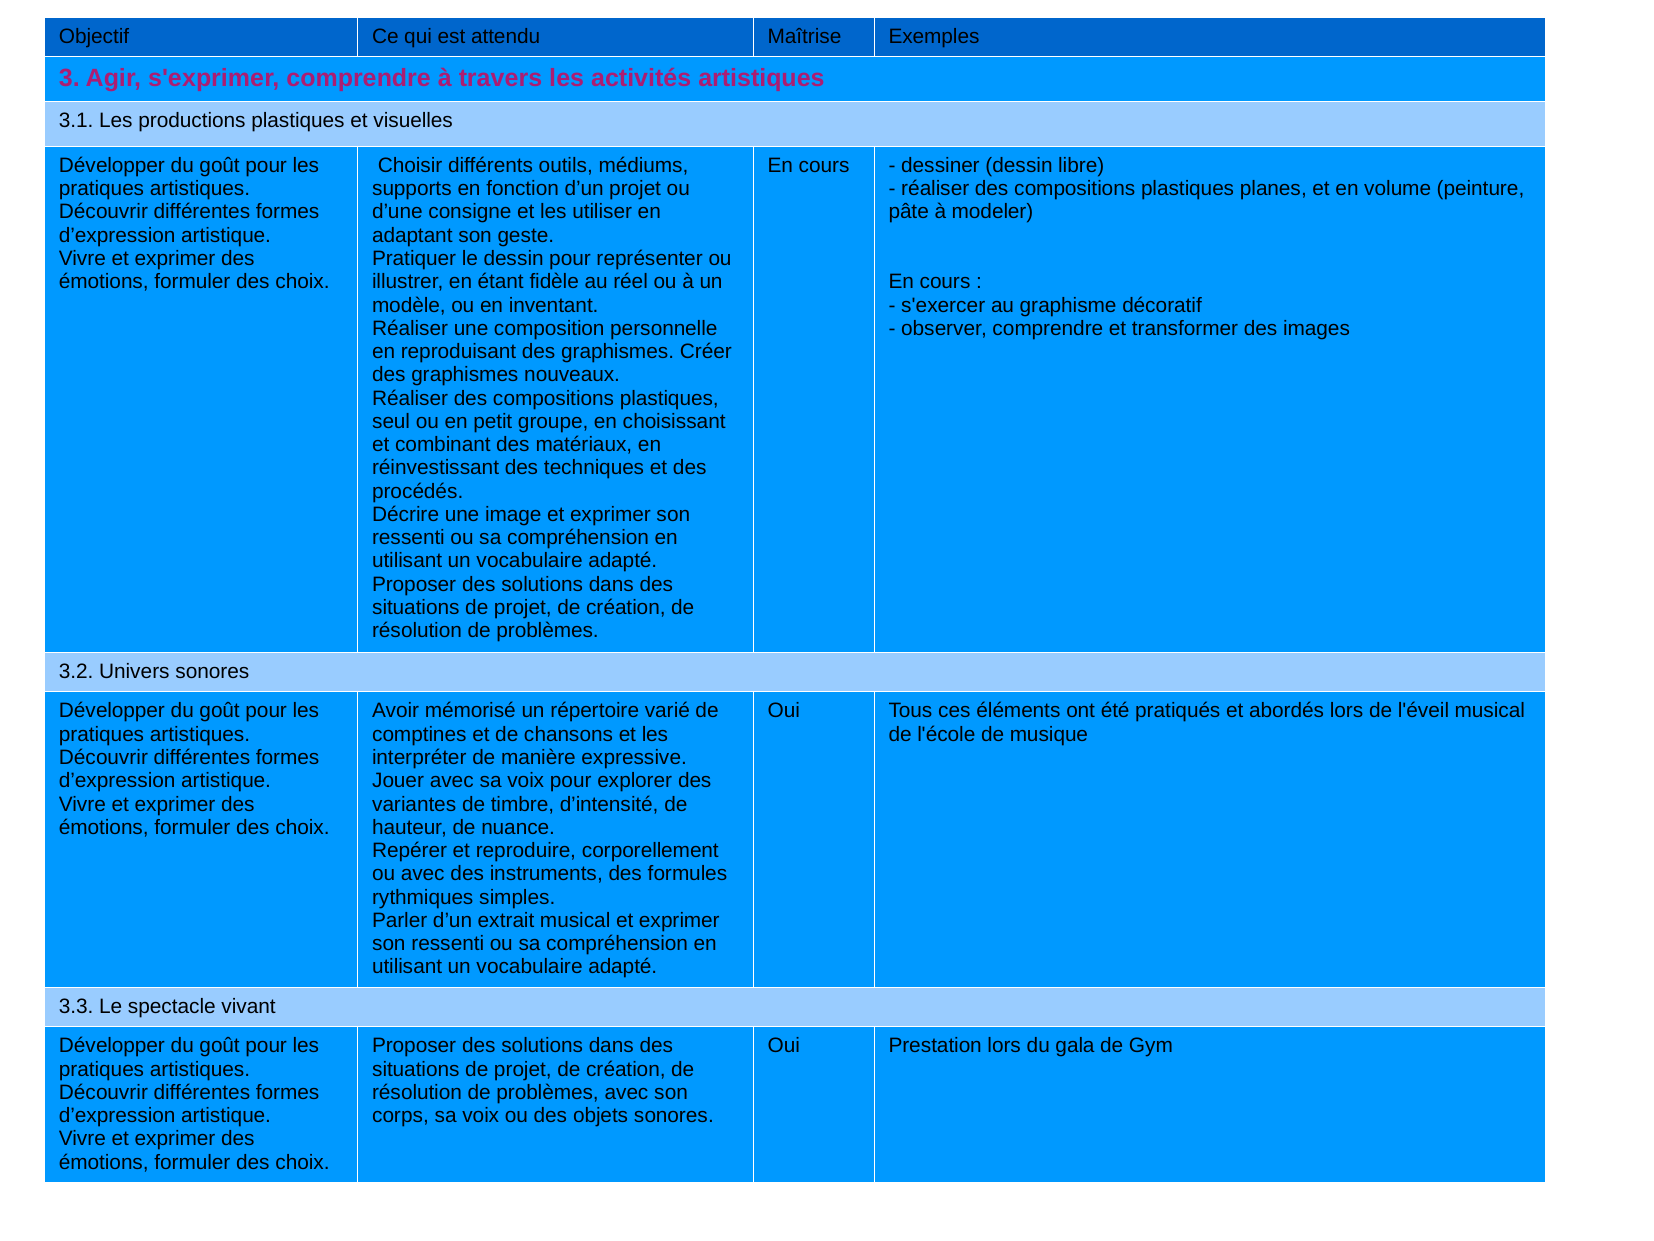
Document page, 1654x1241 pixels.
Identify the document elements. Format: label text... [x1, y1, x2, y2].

table_cell 3.1. Les productions plastiques et visuelles [45, 102, 1545, 146]
table_cell 3.3. Le spectacle vivant [45, 988, 1545, 1026]
table_header Maîtrise [754, 18, 874, 56]
table_cell Développer du goût pour les pratiques artistiques. Découvrir différentes formes d’expression artistique. Vivre et exprimer des émotions, formuler des choix. [45, 1027, 357, 1182]
table_cell Tous ces éléments ont été pratiqués et abordés lors de l'éveil musical de l'école de musique [875, 692, 1545, 987]
table_cell Développer du goût pour les pratiques artistiques. Découvrir différentes formes d’expression artistique. Vivre et exprimer des émotions, formuler des choix. [45, 692, 357, 987]
table_cell Avoir mémorisé un répertoire varié de comptines et de chansons et les interpréter de manière expressive. Jouer avec sa voix pour explorer des variantes de timbre, d’intensité, de hauteur, de nuance. Repérer et reproduire, corporellement ou avec des instruments, des formules rythmiques simples. Parler d’un extrait musical et exprimer son ressenti ou sa compréhension en utilisant un vocabulaire adapté. [358, 692, 753, 987]
table_cell Oui [754, 692, 874, 987]
table_cell 3.2. Univers sonores [45, 653, 1545, 691]
table_header Exemples [875, 18, 1545, 56]
table_cell En cours [754, 147, 874, 652]
table_cell Choisir différents outils, médiums, supports en fonction d’un projet ou d’une consigne et les utiliser en adaptant son geste. Pratiquer le dessin pour représenter ou illustrer, en étant fidèle au réel ou à un modèle, ou en inventant. Réaliser une composition personnelle en reproduisant des graphismes. Créer des graphismes nouveaux. Réaliser des compositions plastiques, seul ou en petit groupe, en choisissant et combinant des matériaux, en réinvestissant des techniques et des procédés. Décrire une image et exprimer son ressenti ou sa compréhension en utilisant un vocabulaire adapté. Proposer des solutions dans des situations de projet, de création, de résolution de problèmes. [358, 147, 753, 652]
table_cell Développer du goût pour les pratiques artistiques. Découvrir différentes formes d’expression artistique. Vivre et exprimer des émotions, formuler des choix. [45, 147, 357, 652]
table_cell 3. Agir, s'exprimer, comprendre à travers les activités artistiques [45, 57, 1545, 101]
table_cell Oui [754, 1027, 874, 1182]
table_cell - dessiner (dessin libre) - réaliser des compositions plastiques planes, et en volume (peinture, pâte à modeler) En cours : - s'exercer au graphisme décoratif - observer, comprendre et transformer des images [875, 147, 1545, 652]
table_header Objectif [45, 18, 357, 56]
table_header Ce qui est attendu [358, 18, 753, 56]
table_cell Prestation lors du gala de Gym [875, 1027, 1545, 1182]
table_cell Proposer des solutions dans des situations de projet, de création, de résolution de problèmes, avec son corps, sa voix ou des objets sonores. [358, 1027, 753, 1182]
